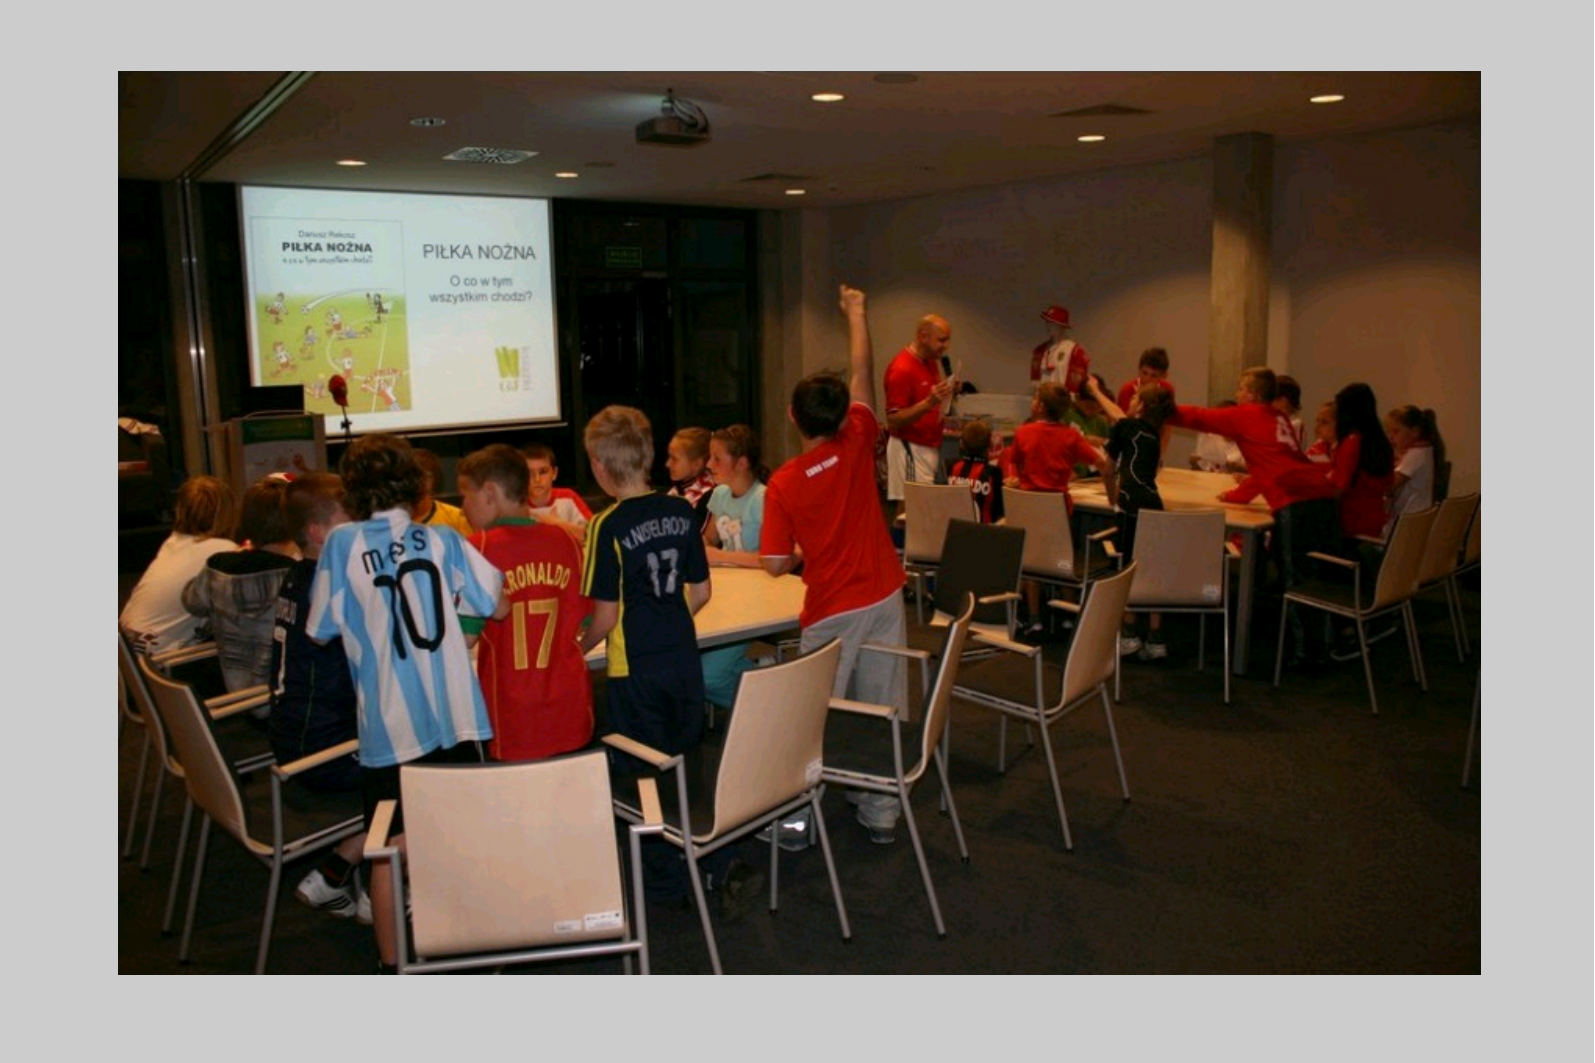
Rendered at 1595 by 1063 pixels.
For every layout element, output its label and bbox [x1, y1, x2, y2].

picture [118, 71, 1481, 975]
